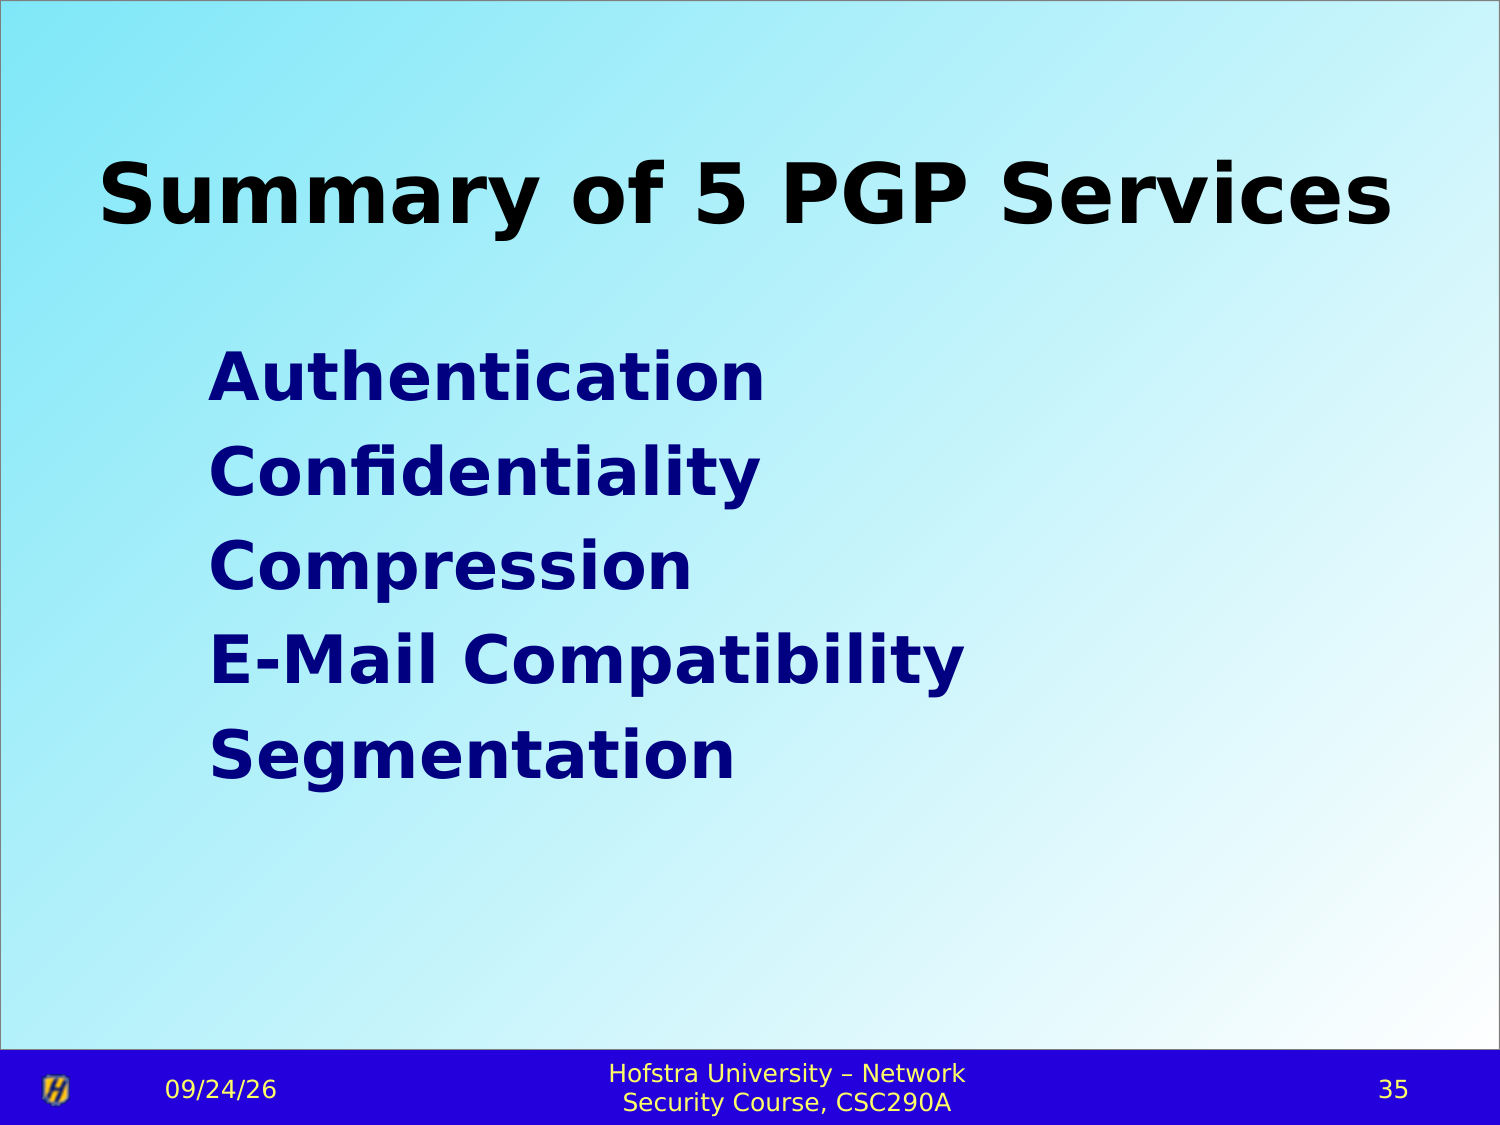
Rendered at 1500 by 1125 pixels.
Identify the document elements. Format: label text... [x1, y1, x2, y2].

title Summary of 5 PGP Services [71, 135, 1422, 251]
picture [37, 1072, 76, 1110]
list Authentication Confidentiality Compression E-Mail Compatibility Segmentation [193, 330, 1201, 863]
